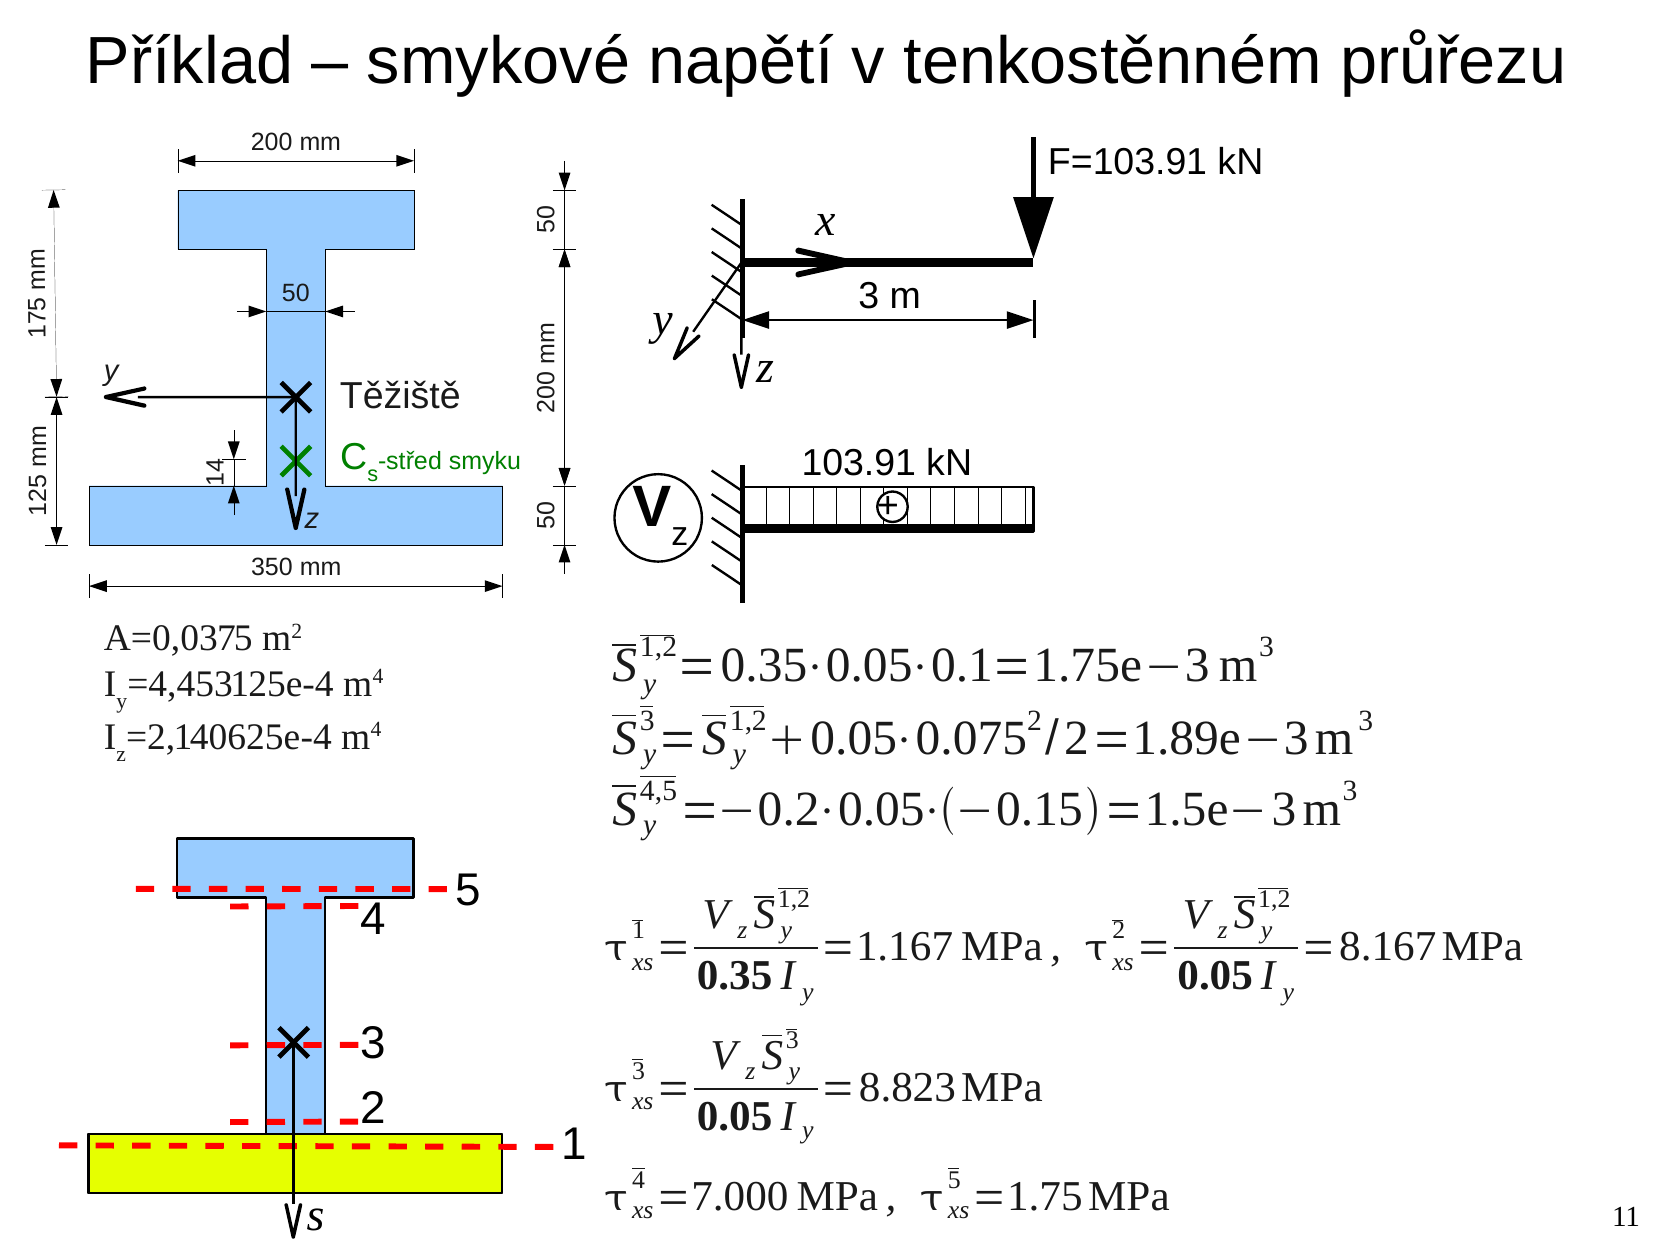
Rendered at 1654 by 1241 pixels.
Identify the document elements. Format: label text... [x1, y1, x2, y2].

text_box [742, 486, 859, 532]
text_box s [291, 1182, 348, 1241]
text_box 1 [546, 1110, 588, 1183]
text_box 5 [440, 856, 500, 929]
text_box 103.91 kN [786, 434, 984, 496]
text_box 2 [345, 1082, 405, 1147]
text_box 3 m [843, 267, 994, 329]
text_box 3 [345, 1009, 405, 1082]
text_box y [637, 286, 693, 371]
text_box x [800, 187, 856, 272]
text_box [932, 486, 1034, 532]
text_box z [741, 334, 797, 420]
text_box 4 [345, 885, 405, 958]
title Příklad – smykové napětí v tenkostěnném průřezu [0, 8, 1654, 113]
text_box + [859, 478, 932, 532]
text_box F=103.91 kN [1033, 133, 1275, 195]
chart [588, 885, 1535, 1225]
chart [728, 272, 740, 292]
chart [717, 288, 740, 316]
text_box [88, 838, 502, 1194]
chart [745, 322, 768, 334]
chart [0, 95, 1384, 842]
chart [745, 267, 768, 318]
text_box Vz [617, 466, 709, 568]
